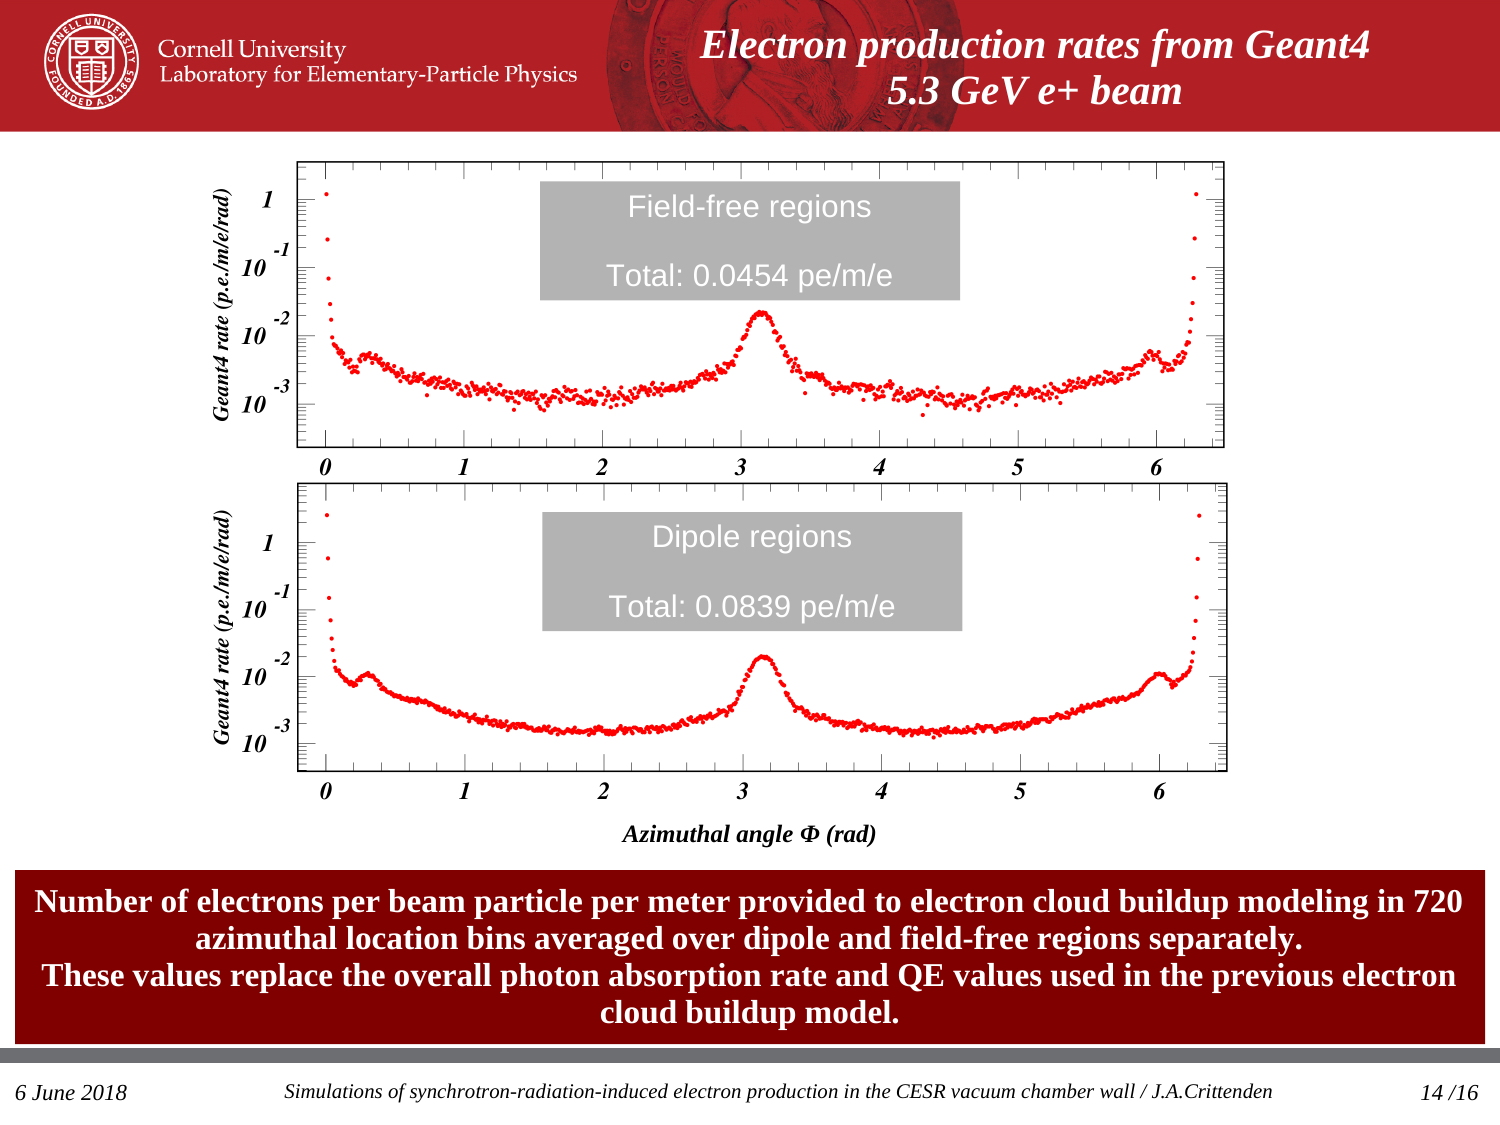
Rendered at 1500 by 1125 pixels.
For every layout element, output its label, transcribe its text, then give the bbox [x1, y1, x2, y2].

text_box Number of electrons per beam particle per meter provided to electron cloud buildup modeling in 720 azimuthal location bins averaged over dipole and field-free regions separately. These values replace the overall photon absorption rate and QE values used in the previous electron cloud buildup model. [15, 870, 1486, 1045]
text_box Dipole regions Total: 0.0839 pe/m/e [542, 512, 963, 632]
text_box Field-free regions Total: 0.0454 pe/m/e [540, 181, 961, 301]
picture [206, 156, 1237, 804]
text_box Azimuthal angle Φ (rad) [600, 812, 901, 856]
picture [0, 0, 570, 132]
title Electron production rates from Geant4 5.3 GeV e+ beam [570, 0, 1500, 136]
